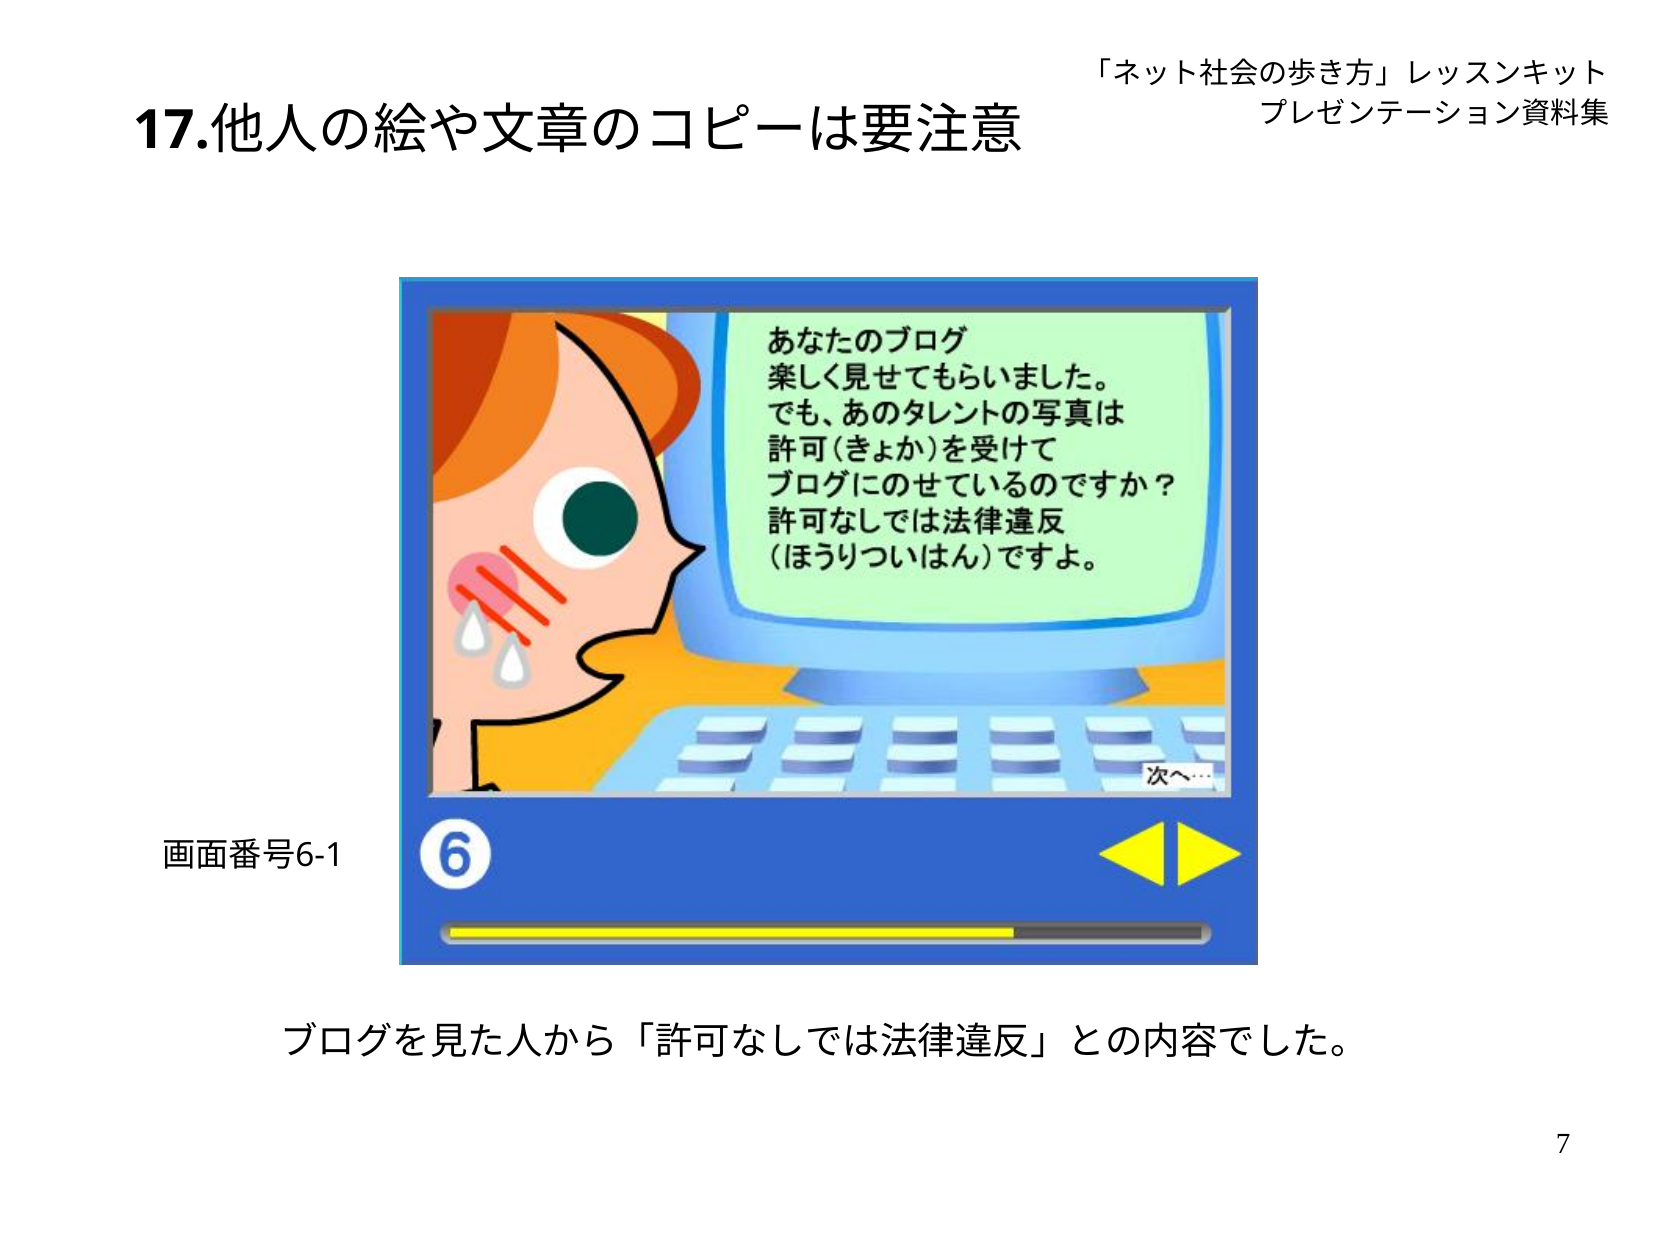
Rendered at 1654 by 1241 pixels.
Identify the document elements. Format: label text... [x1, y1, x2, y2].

picture [399, 277, 1258, 965]
text_box ブログを見た人から「許可なしでは法律違反」との内容でした。 [265, 1003, 1447, 1074]
text_box 画面番号6-1 [147, 826, 384, 882]
text_box 17.他人の絵や文章のコピーは要注意 [118, 88, 1241, 169]
text_box 「ネット社会の歩き方」レッスンキット プレゼンテーション資料集 [1062, 44, 1625, 139]
